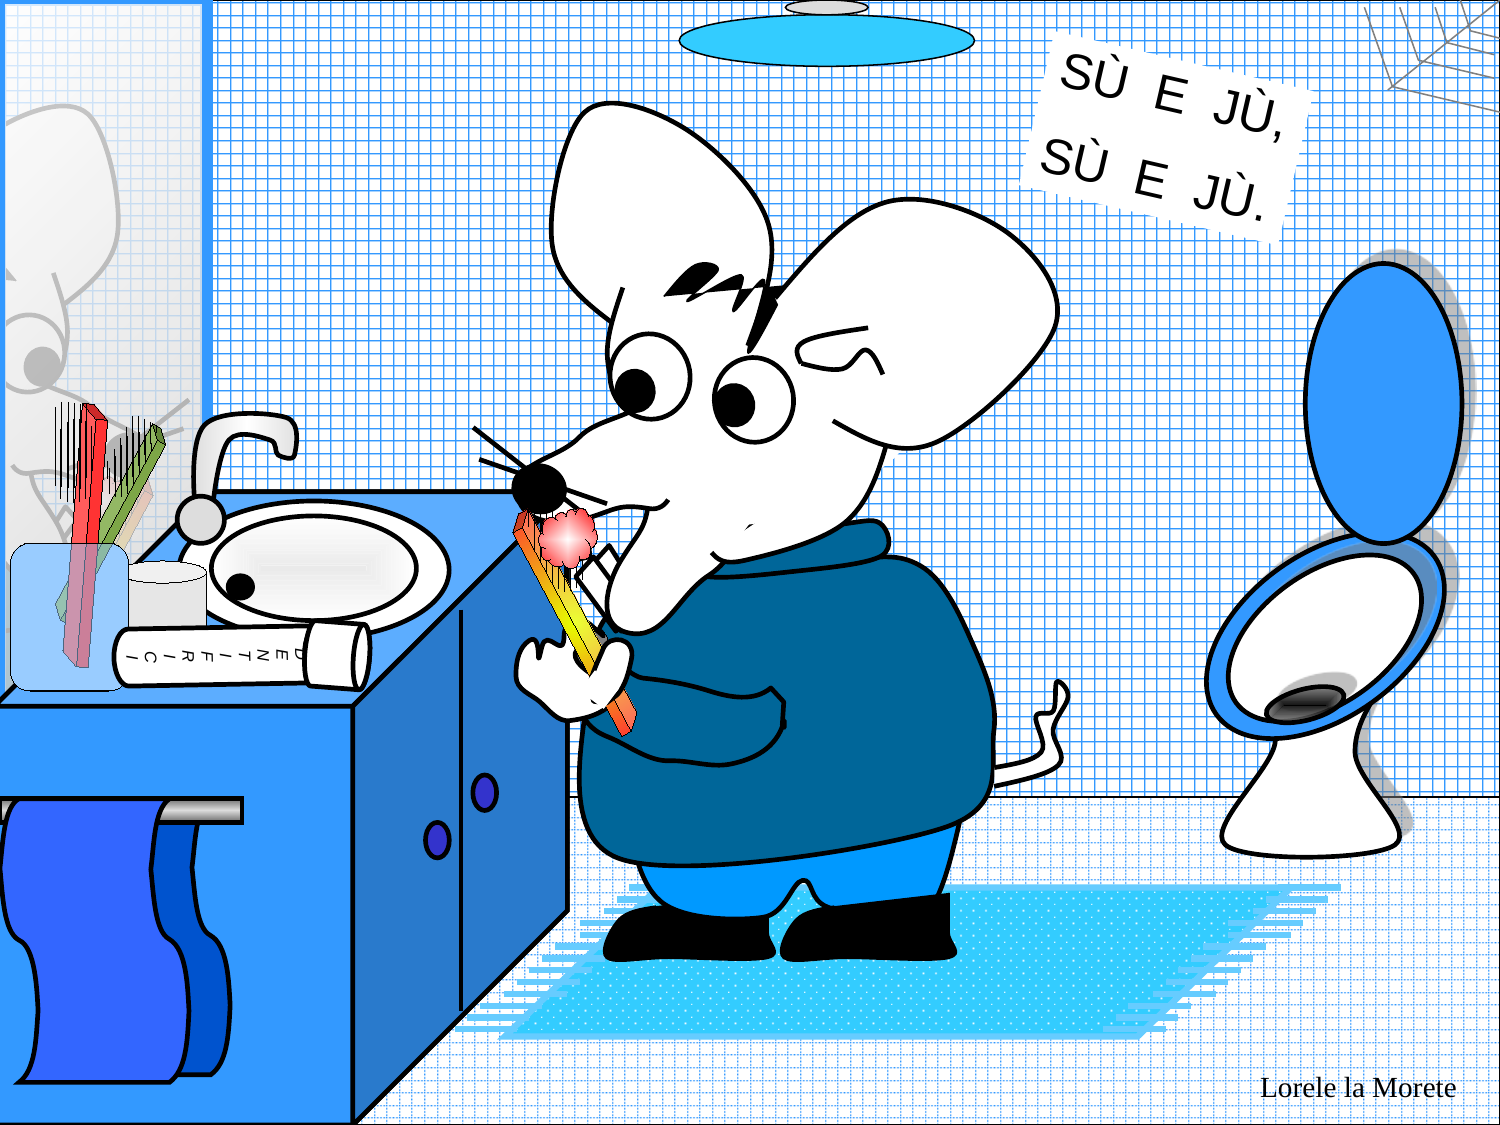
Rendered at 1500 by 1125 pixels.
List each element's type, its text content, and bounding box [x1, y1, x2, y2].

text_box SÙ E JÙ, SÙ E JÙ. [1018, 31, 1314, 246]
text_box [1462, 0, 1497, 23]
text_box D E N T I F R I C I [113, 625, 310, 687]
text_box Lorele la Morete [1238, 1064, 1473, 1125]
text_box [0, 0, 1500, 1125]
text_box [1471, 2, 1500, 37]
text_box [1396, 28, 1500, 111]
